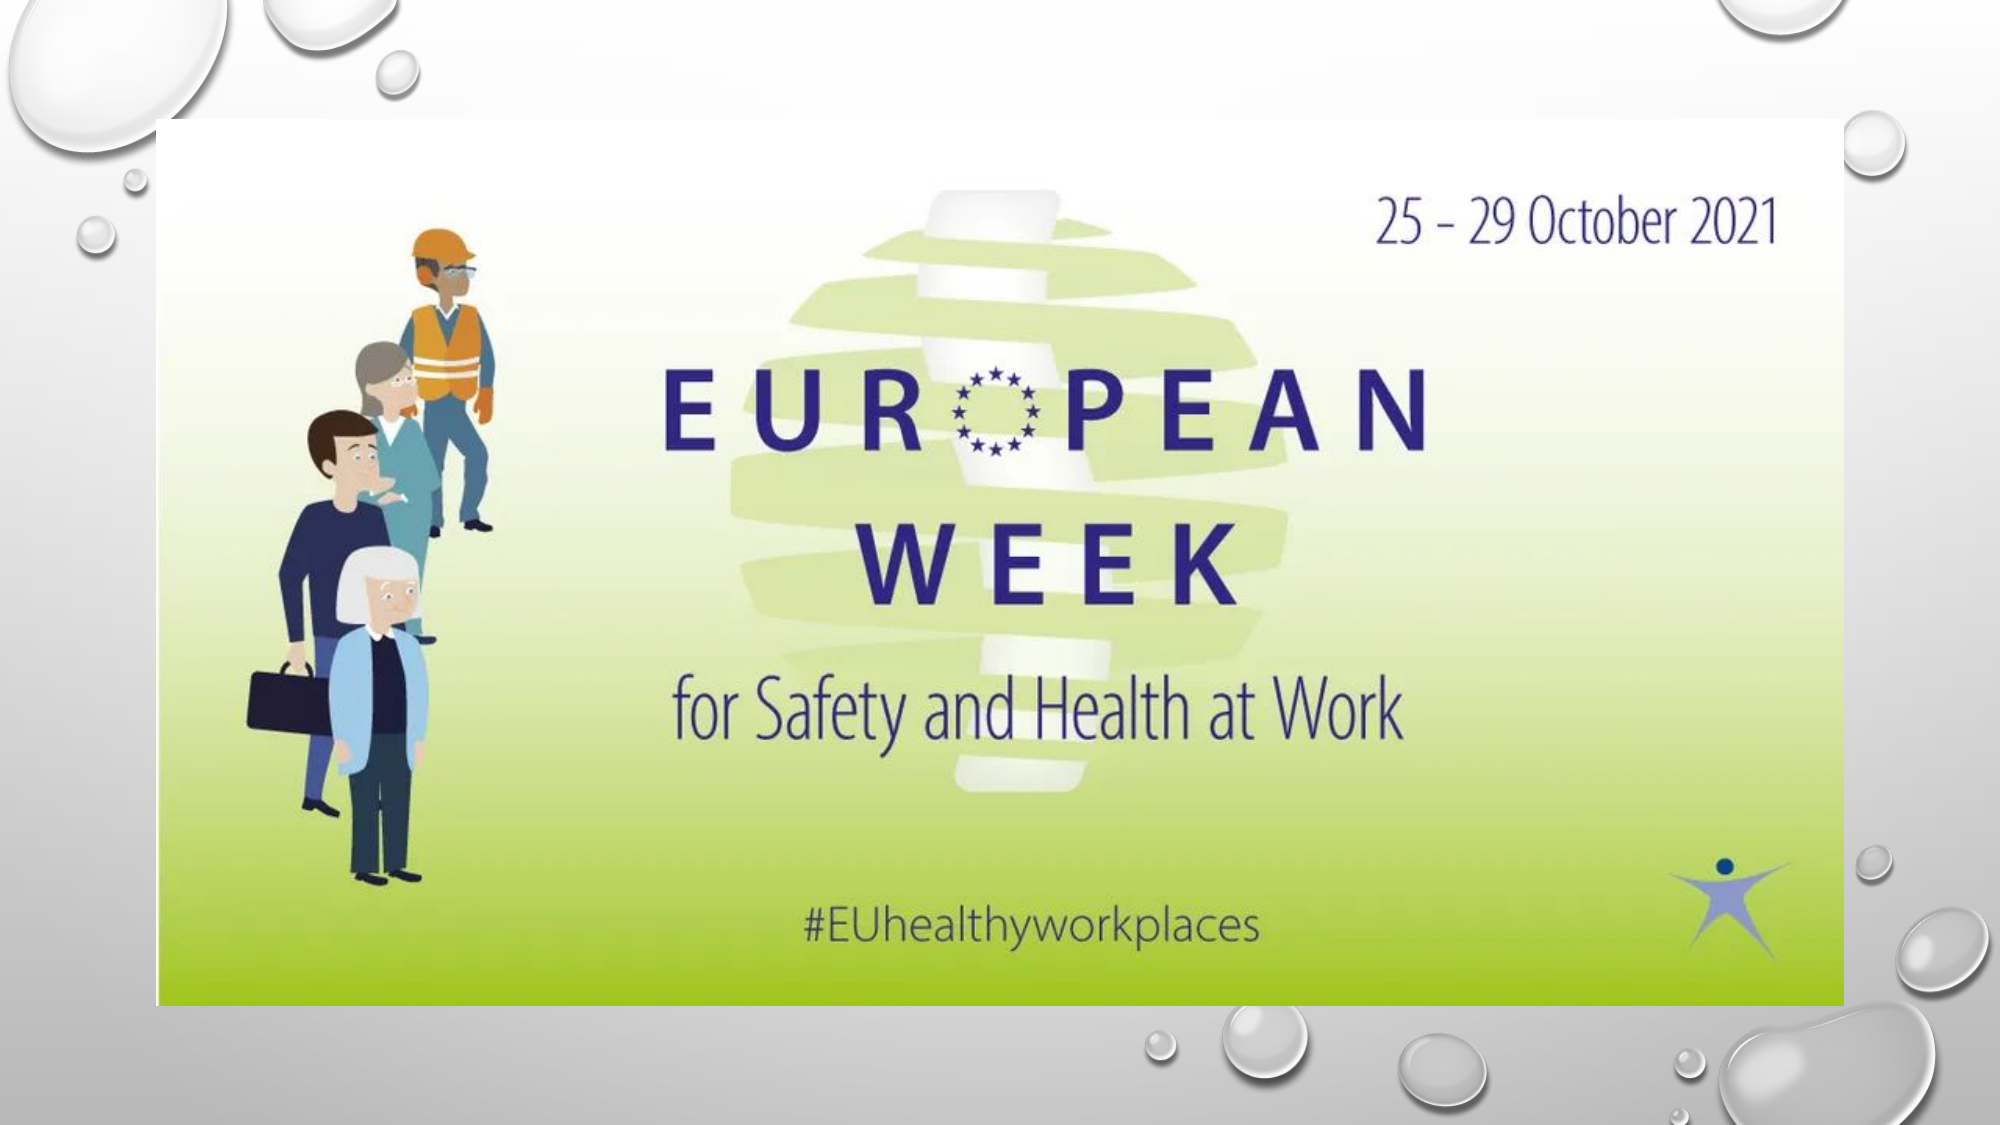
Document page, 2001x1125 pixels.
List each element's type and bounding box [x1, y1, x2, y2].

picture [156, 119, 1844, 1006]
